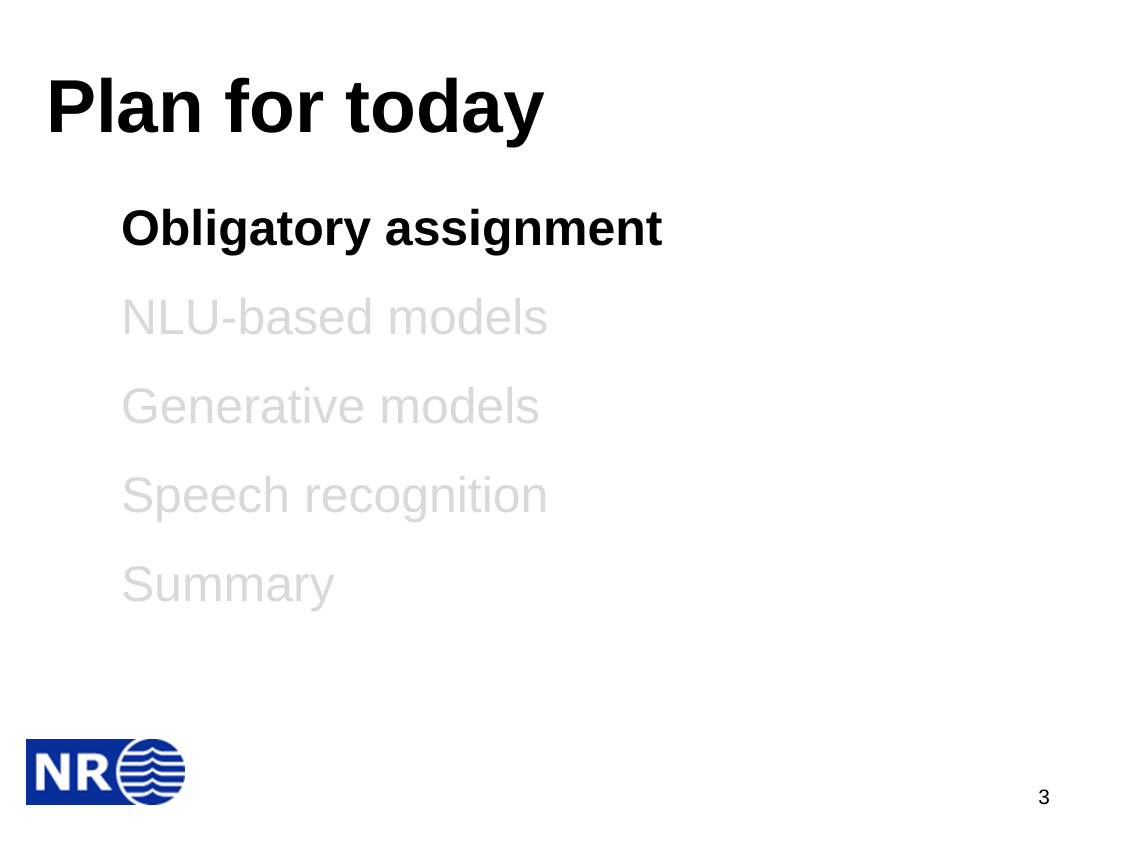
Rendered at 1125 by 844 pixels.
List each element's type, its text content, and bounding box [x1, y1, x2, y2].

title Plan for today [30, 32, 1095, 157]
text_box [1023, 776, 1095, 811]
list Obligatory assignment NLU-based models Generative models Speech recognition Summary [30, 187, 748, 694]
